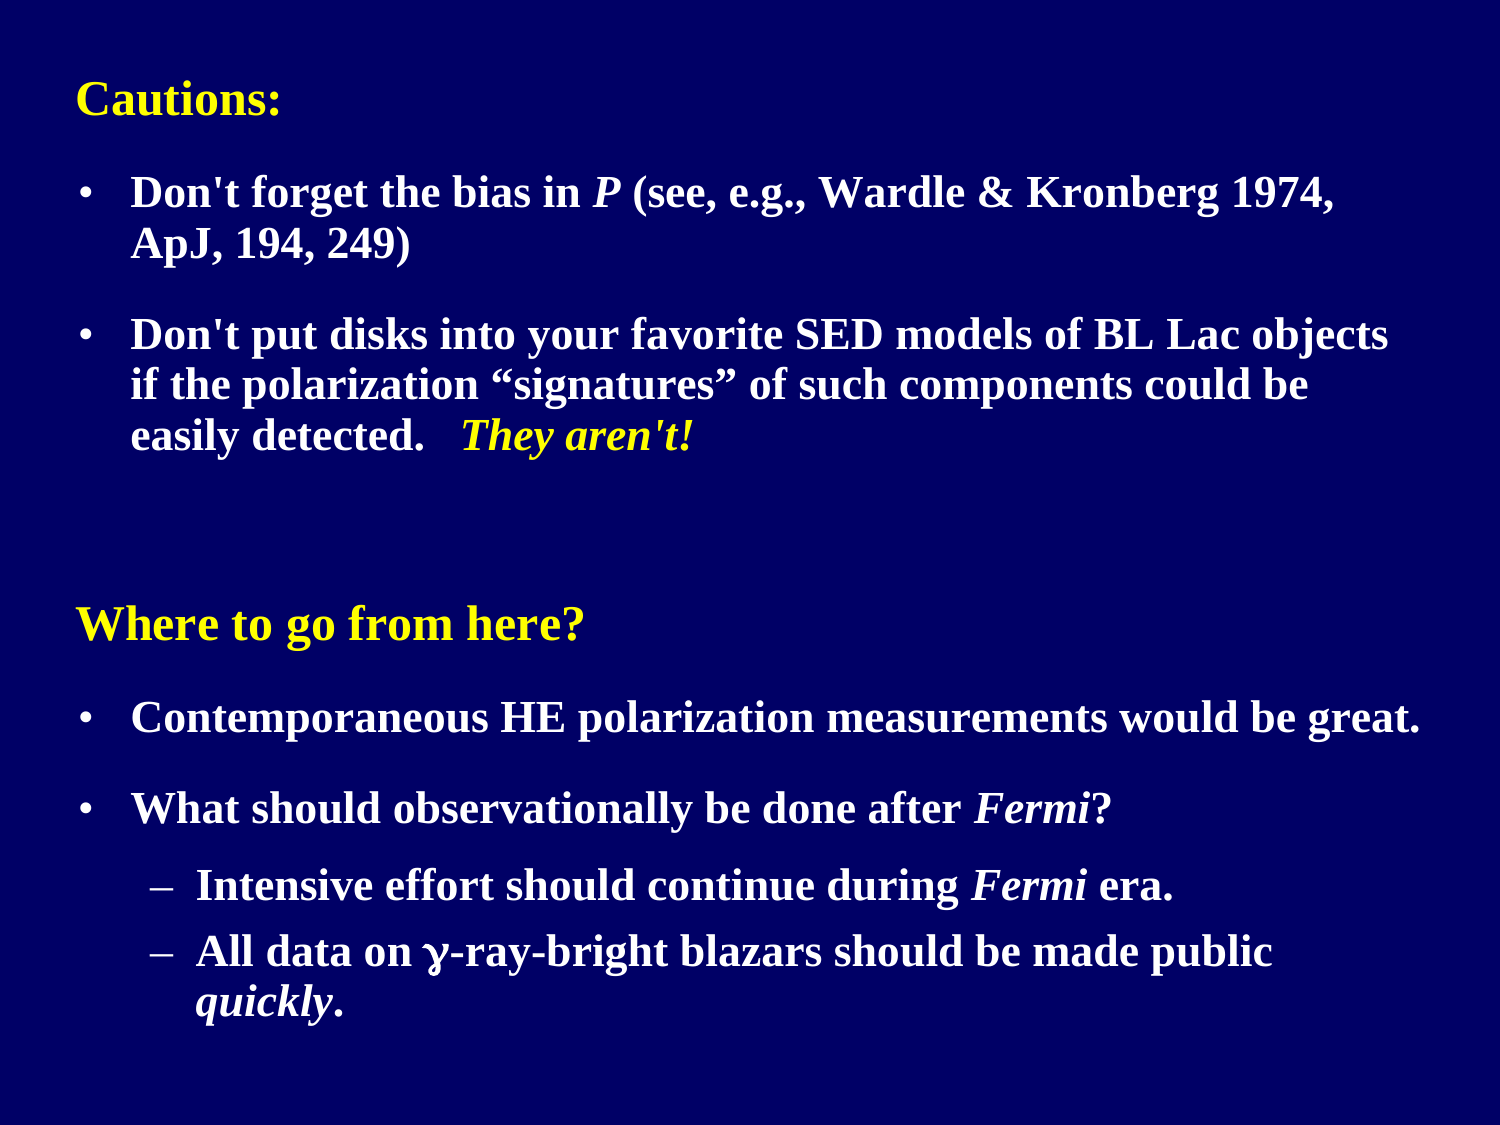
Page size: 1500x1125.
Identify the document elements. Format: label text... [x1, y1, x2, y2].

list Cautions: Don't forget the bias in P (see, e.g., Wardle & Kronberg 1974, ApJ, 194, 249) Don't put disks into your favorite SED models of BL Lac objects if the polarization “signatures” of such components could be easily detected. They aren't! Where to go from here? Contemporaneous HE polarization measurements would be great. What should observationally be done after Fermi? Intensive effort should continue during Fermi era. All data on g-ray-bright blazars should be made public quickly. [75, 71, 1426, 1104]
